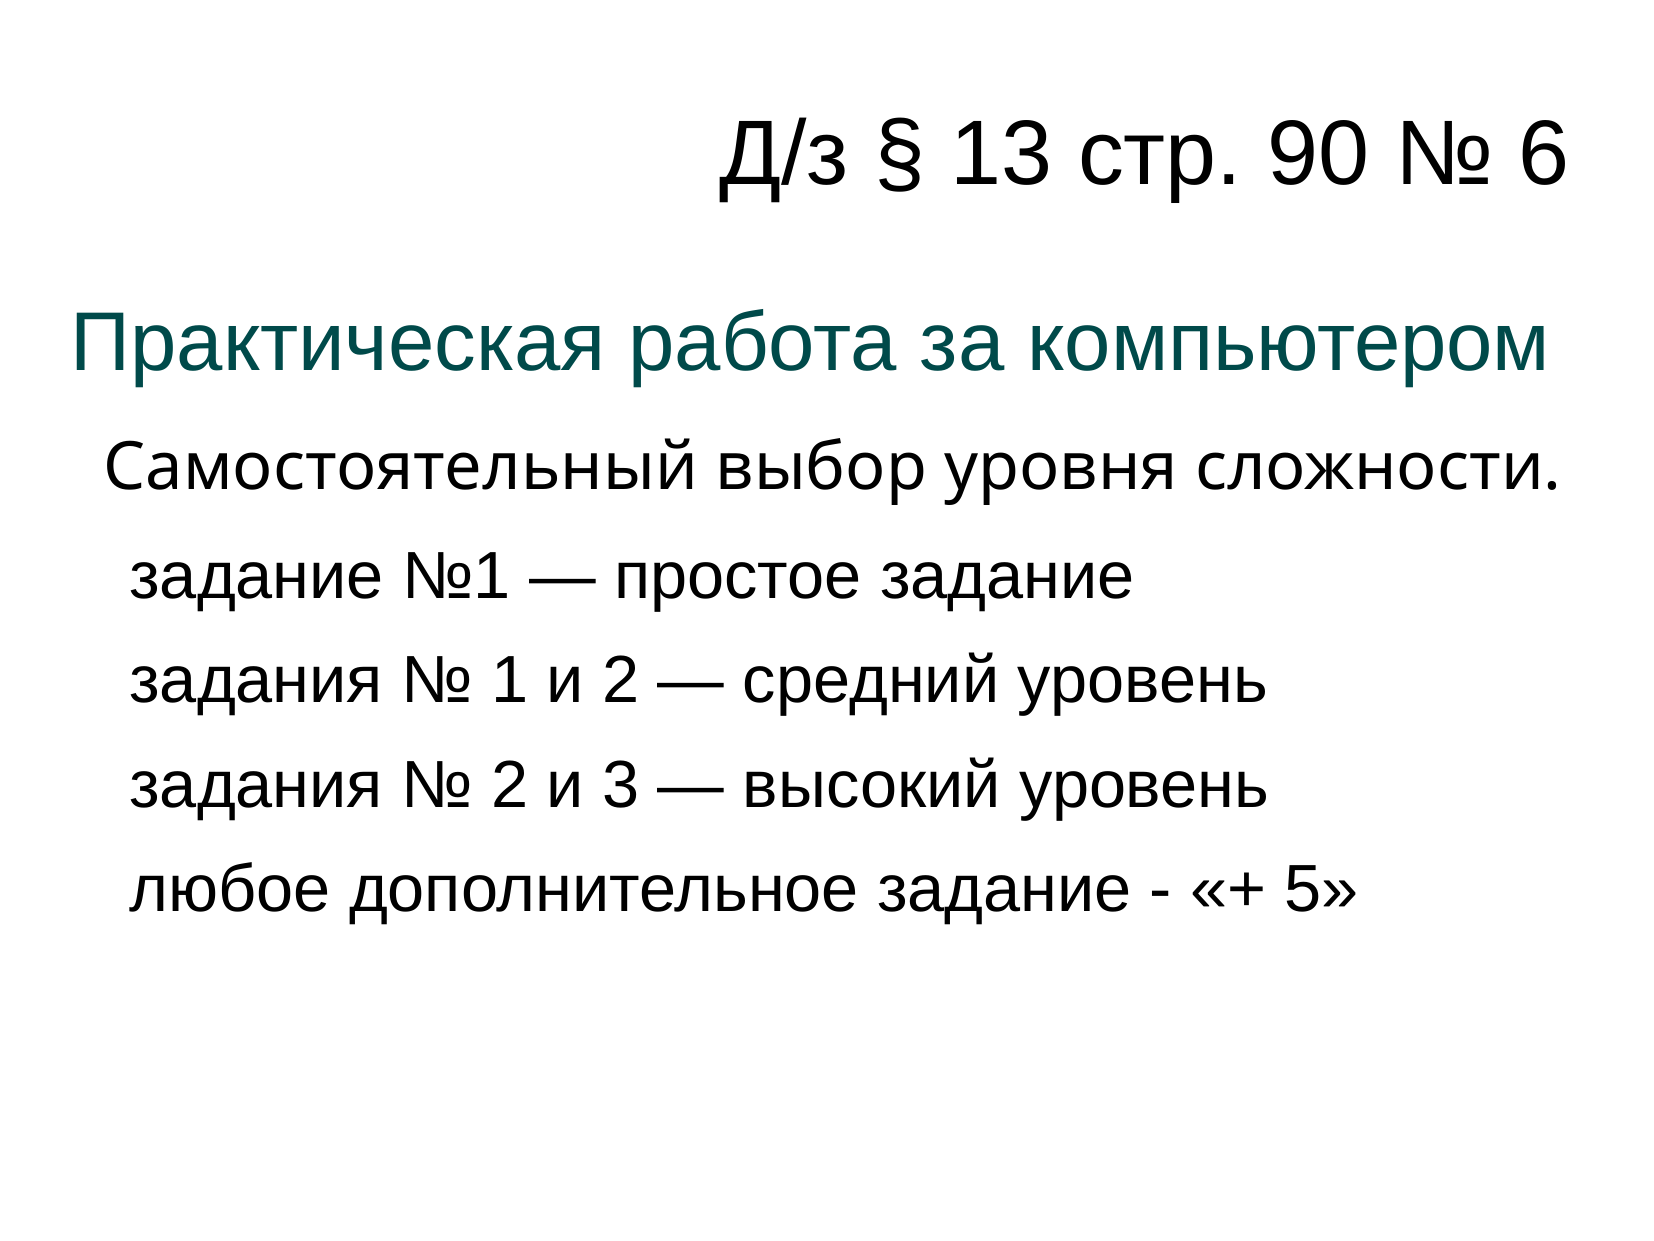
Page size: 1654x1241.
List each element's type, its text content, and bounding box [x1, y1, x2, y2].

list Практическая работа за компьютером Самостоятельный выбор уровня сложности. задание №1 — простое задание задания № 1 и 2 — средний уровень задания № 2 и 3 — высокий уровень любое дополнительное задание - «+ 5» [0, 295, 1565, 1114]
title Д/з § 13 стр. 90 № 6 [82, 49, 1571, 257]
